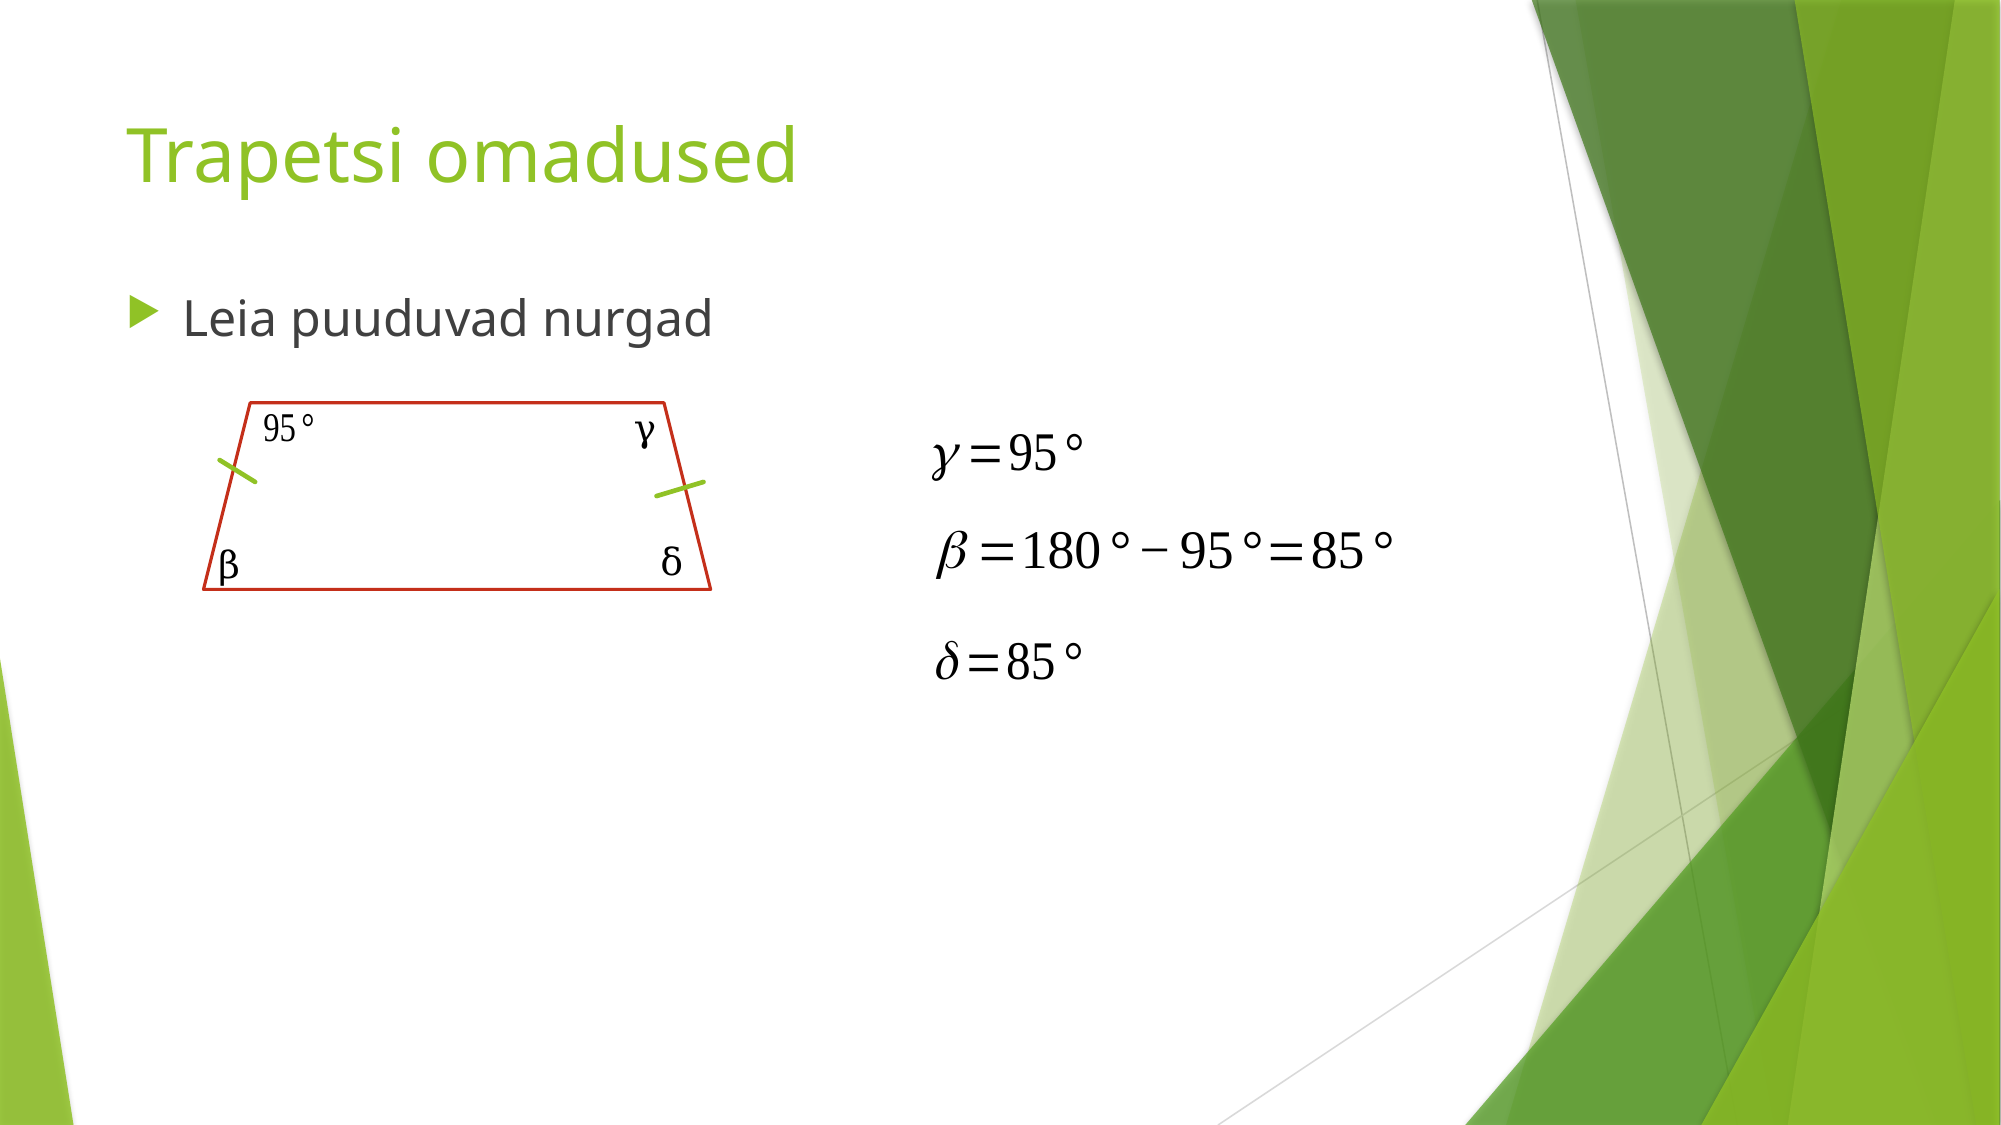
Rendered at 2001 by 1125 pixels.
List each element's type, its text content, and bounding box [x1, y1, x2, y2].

text_box [699, 542, 711, 590]
chart [917, 421, 1097, 484]
title Trapetsi omadused [111, 100, 1522, 279]
text_box [217, 402, 697, 590]
list Leia puuduvad nurgad [111, 279, 1522, 917]
text_box γ [617, 396, 673, 456]
chart [255, 404, 323, 451]
chart [921, 519, 1408, 583]
text_box β [202, 533, 256, 594]
chart [921, 630, 1096, 692]
text_box δ [644, 531, 699, 591]
